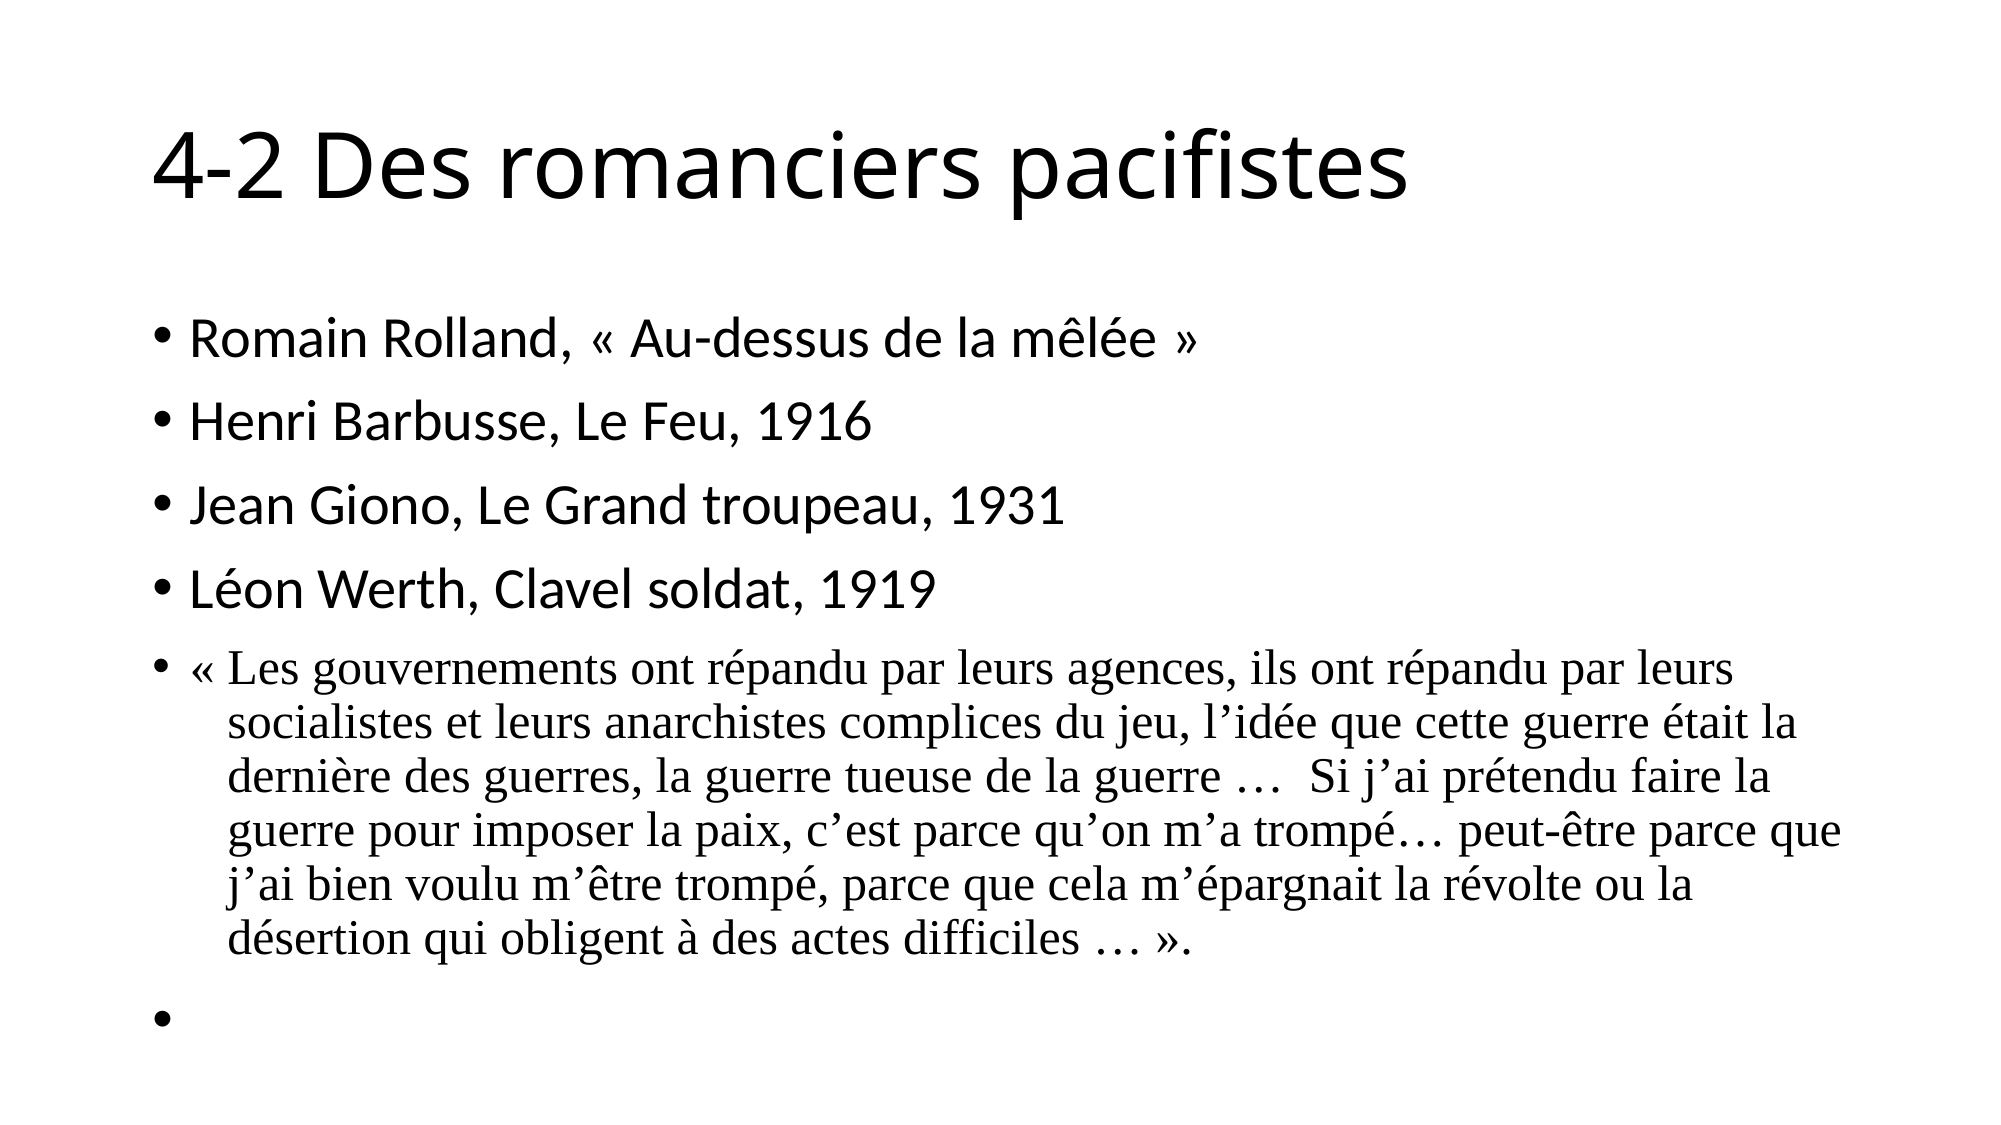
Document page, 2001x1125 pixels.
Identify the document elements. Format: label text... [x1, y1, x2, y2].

list Romain Rolland, « Au-dessus de la mêlée » Henri Barbusse, Le Feu, 1916 Jean Giono, Le Grand troupeau, 1931 Léon Werth, Clavel soldat, 1919 « Les gouvernements ont répandu par leurs agences, ils ont répandu par leurs socialistes et leurs anarchistes complices du jeu, l’idée que cette guerre était la dernière des guerres, la guerre tueuse de la guerre … Si j’ai prétendu faire la guerre pour imposer la paix, c’est parce qu’on m’a trompé… peut-être parce que j’ai bien voulu m’être trompé, parce que cela m’épargnait la révolte ou la désertion qui obligent à des actes difficiles … ». [137, 299, 1863, 1014]
title 4-2 Des romanciers pacifistes [137, 59, 1863, 278]
